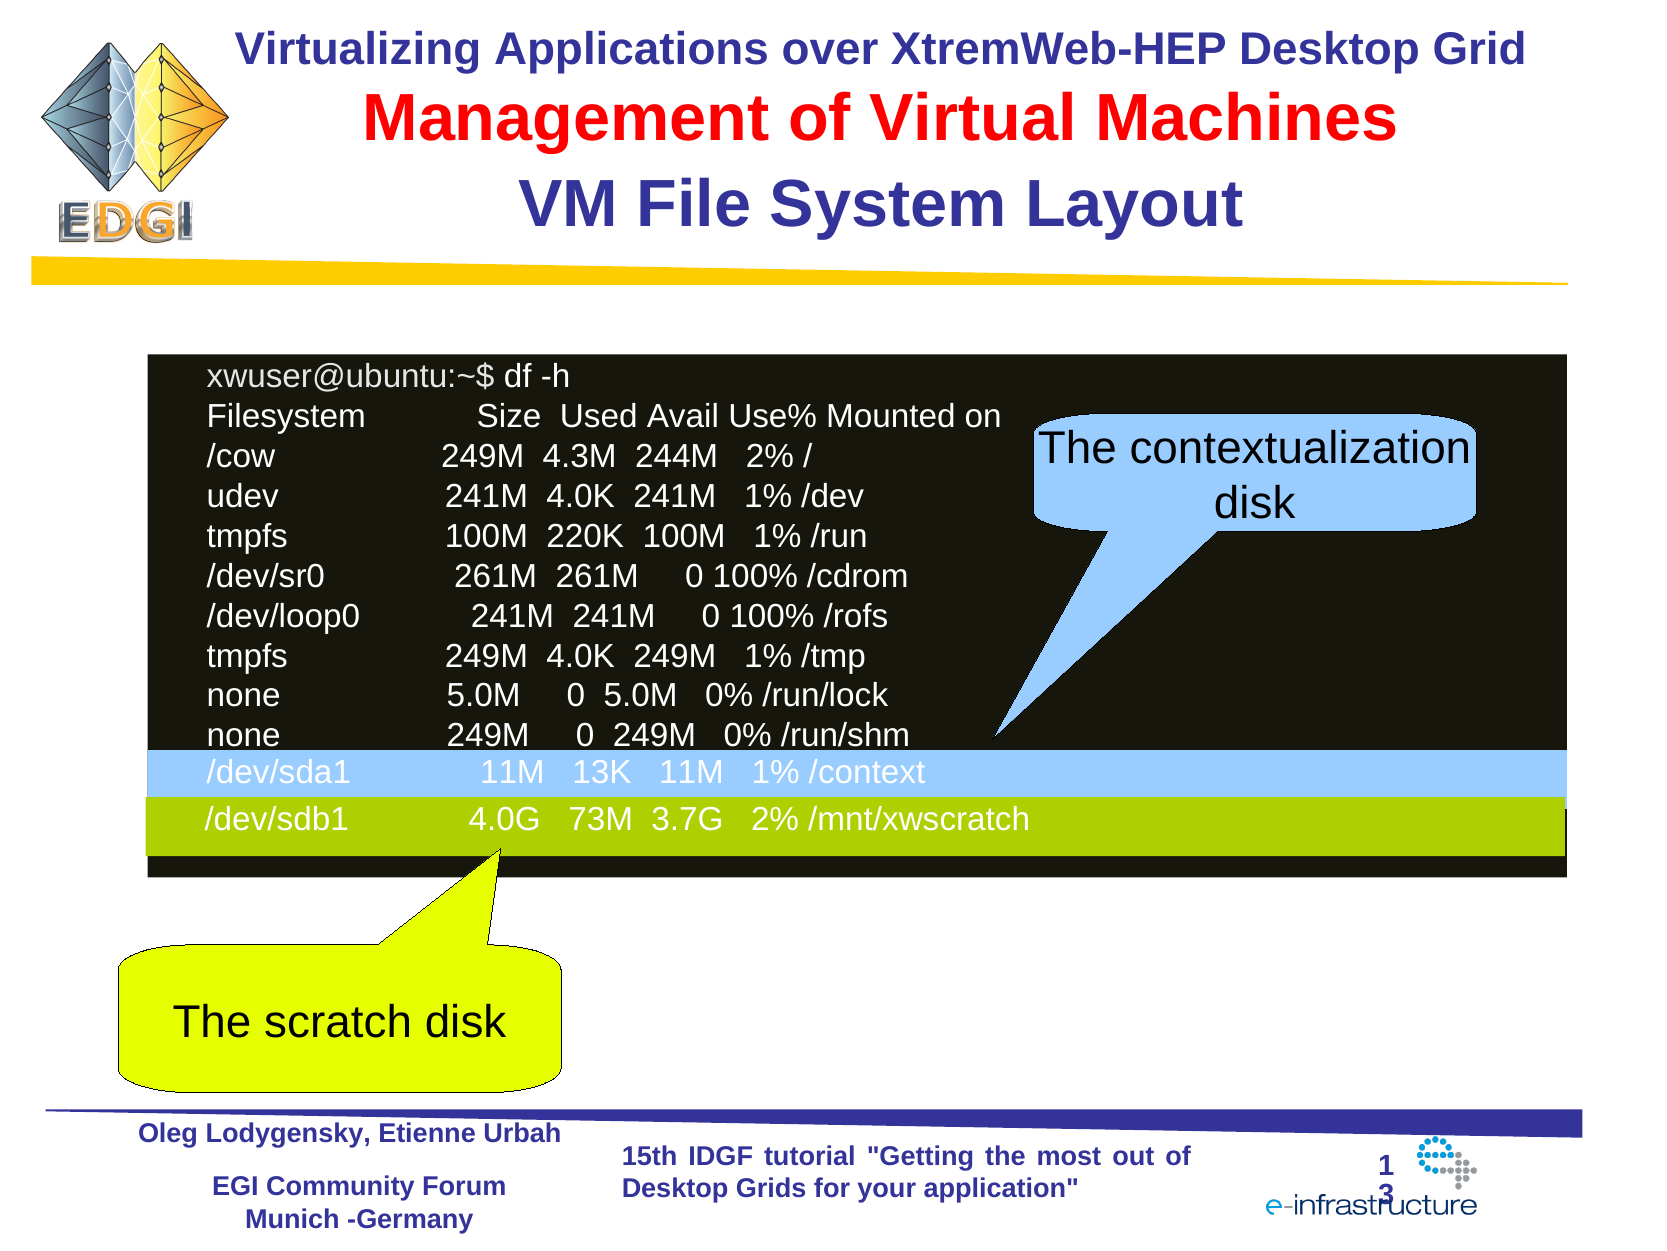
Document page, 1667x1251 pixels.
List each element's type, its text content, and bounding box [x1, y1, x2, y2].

picture [31, 37, 238, 249]
picture [1266, 1136, 1477, 1215]
text_box /dev/sda1 11M 13K 11M 1% /context [147, 750, 1567, 809]
text_box xwuser@ubuntu:~$ df -h Filesystem Size Used Avail Use% Mounted on /cow 249M 4.3M 244M 2% / udev 241M 4.0K 241M 1% /dev tmpfs 100M 220K 100M 1% /run /dev/sr0 261M 261M 0 100% /cdrom /dev/loop0 241M 241M 0 100% /rofs tmpfs 249M 4.0K 249M 1% /tmp none 5.0M 0 5.0M 0% /run/lock none 249M 0 249M 0% /run/shm /dev/sda1 11M 13K 11M 1% /context /dev/sdb1 4.0G 73M 3.7G 2% /mnt/xwscratch [497, 809, 1567, 878]
text_box The scratch disk [118, 848, 562, 1093]
text_box xwuser@ubuntu:~$ df -h Filesystem Size Used Avail Use% Mounted on /cow 249M 4.3M 244M 2% / udev 241M 4.0K 241M 1% /dev tmpfs 100M 220K 100M 1% /run /dev/sr0 261M 261M 0 100% /cdrom /dev/loop0 241M 241M 0 100% /rofs tmpfs 249M 4.0K 249M 1% /tmp none 5.0M 0 5.0M 0% /run/lock none 249M 0 249M 0% /run/shm /dev/sda1 11M 13K 11M 1% /context /dev/sdb1 4.0G 73M 3.7G 2% /mnt/xwscratch [147, 354, 1567, 750]
text_box Virtualizing Applications over XtremWeb-HEP Desktop Grid Management of Virtual Machines VM File System Layout [227, 16, 1536, 242]
text_box /dev/sdb1 4.0G 73M 3.7G 2% /mnt/xwscratch [145, 797, 1565, 857]
text_box The contextualization disk [992, 413, 1477, 740]
